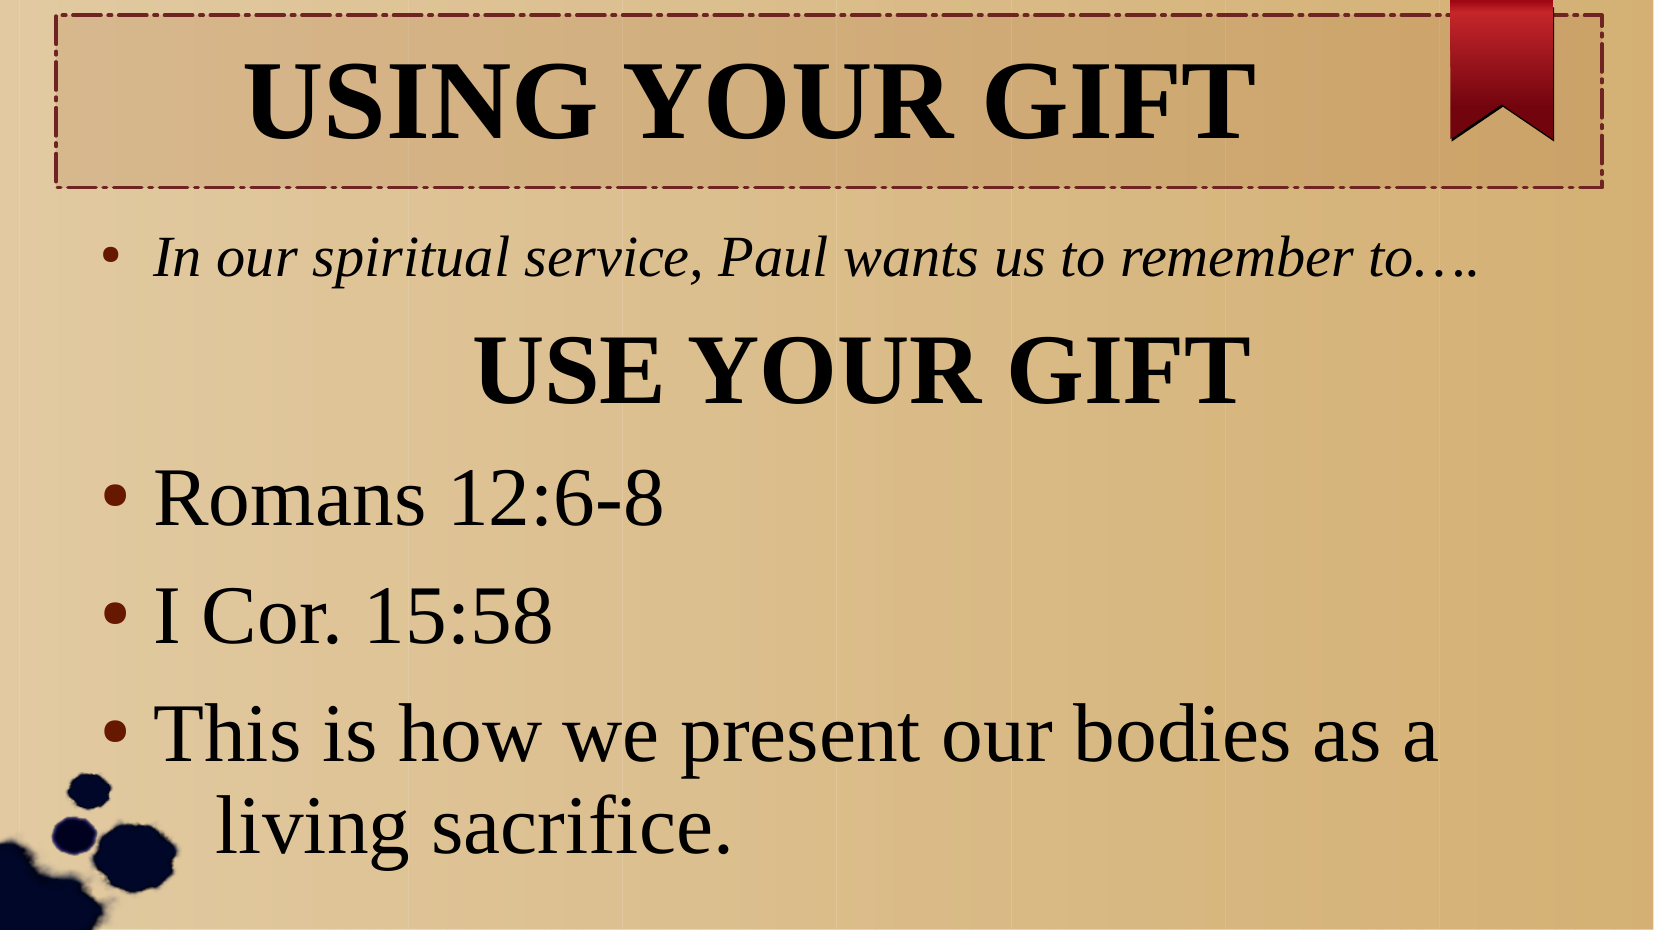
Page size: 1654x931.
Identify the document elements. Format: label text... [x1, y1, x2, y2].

list In our spiritual service, Paul wants us to remember to…. USE YOUR GIFT Romans 12:6-8 I Cor. 15:58 This is how we present our bodies as a living sacrifice. [82, 224, 1571, 886]
title USING YOUR GIFT [59, 11, 1441, 189]
